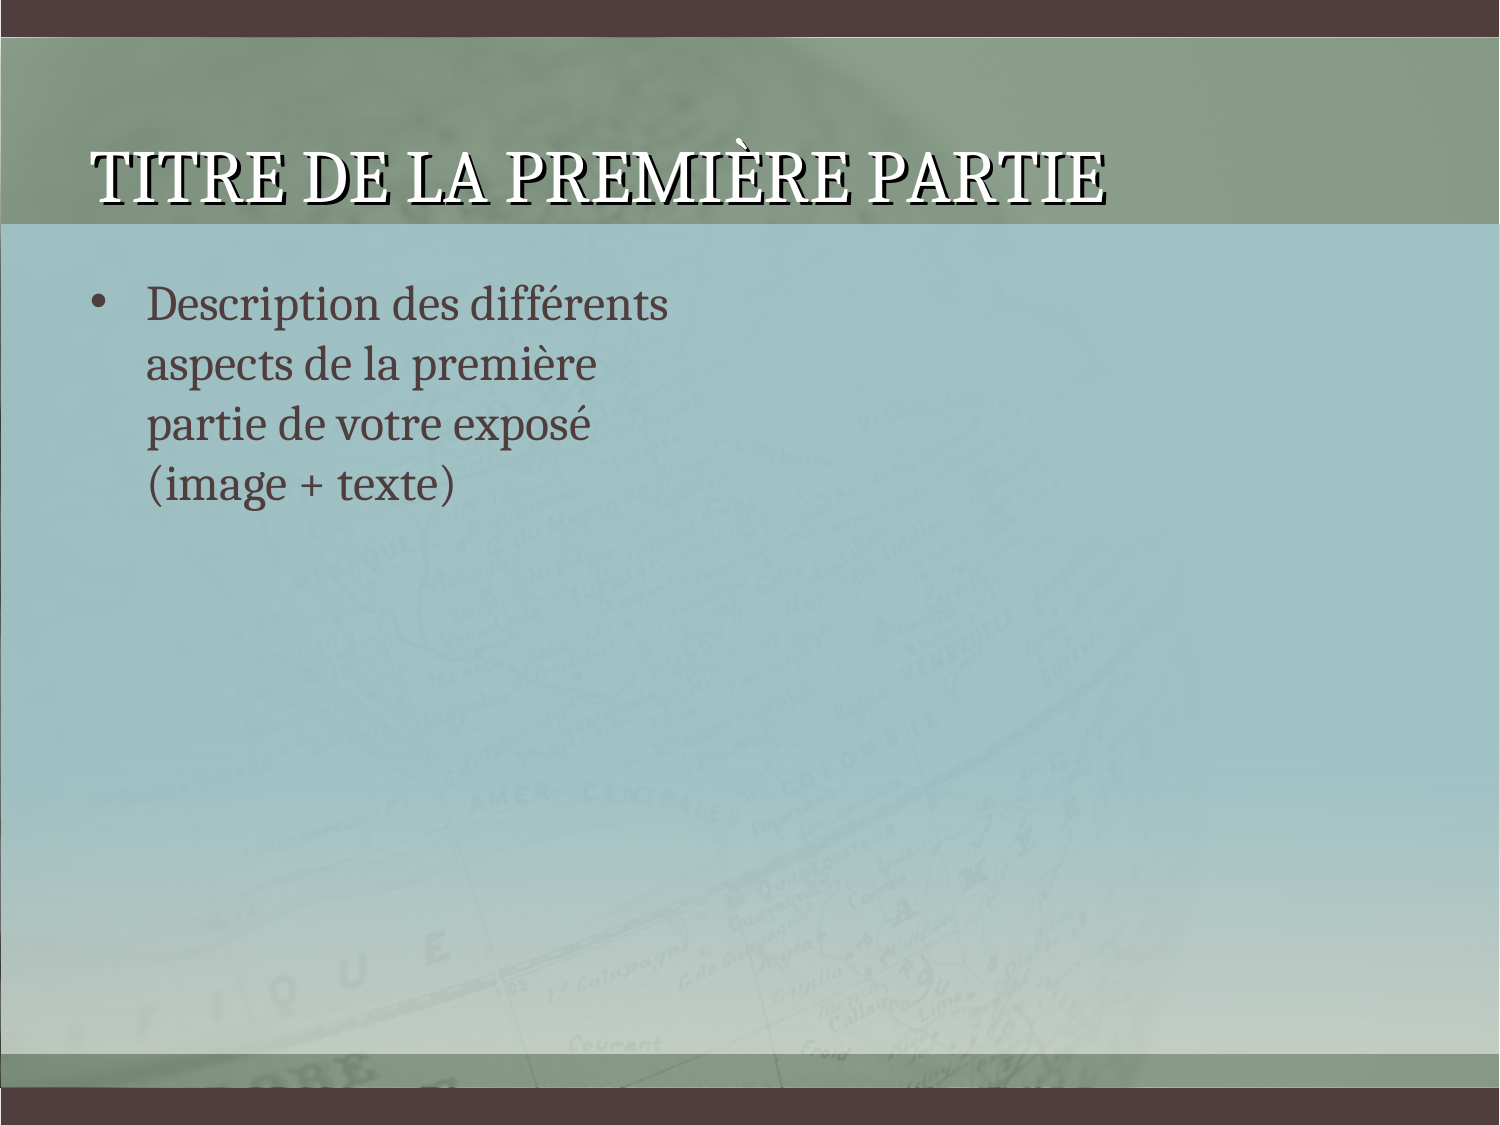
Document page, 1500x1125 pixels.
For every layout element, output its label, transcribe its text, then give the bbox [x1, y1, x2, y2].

title TITRE DE LA PREMIÈRE PARTIE [75, 37, 1426, 225]
list Description des différents aspects de la première partie de votre exposé (image + texte) [75, 262, 738, 1005]
picture [0, 223, 1500, 1056]
